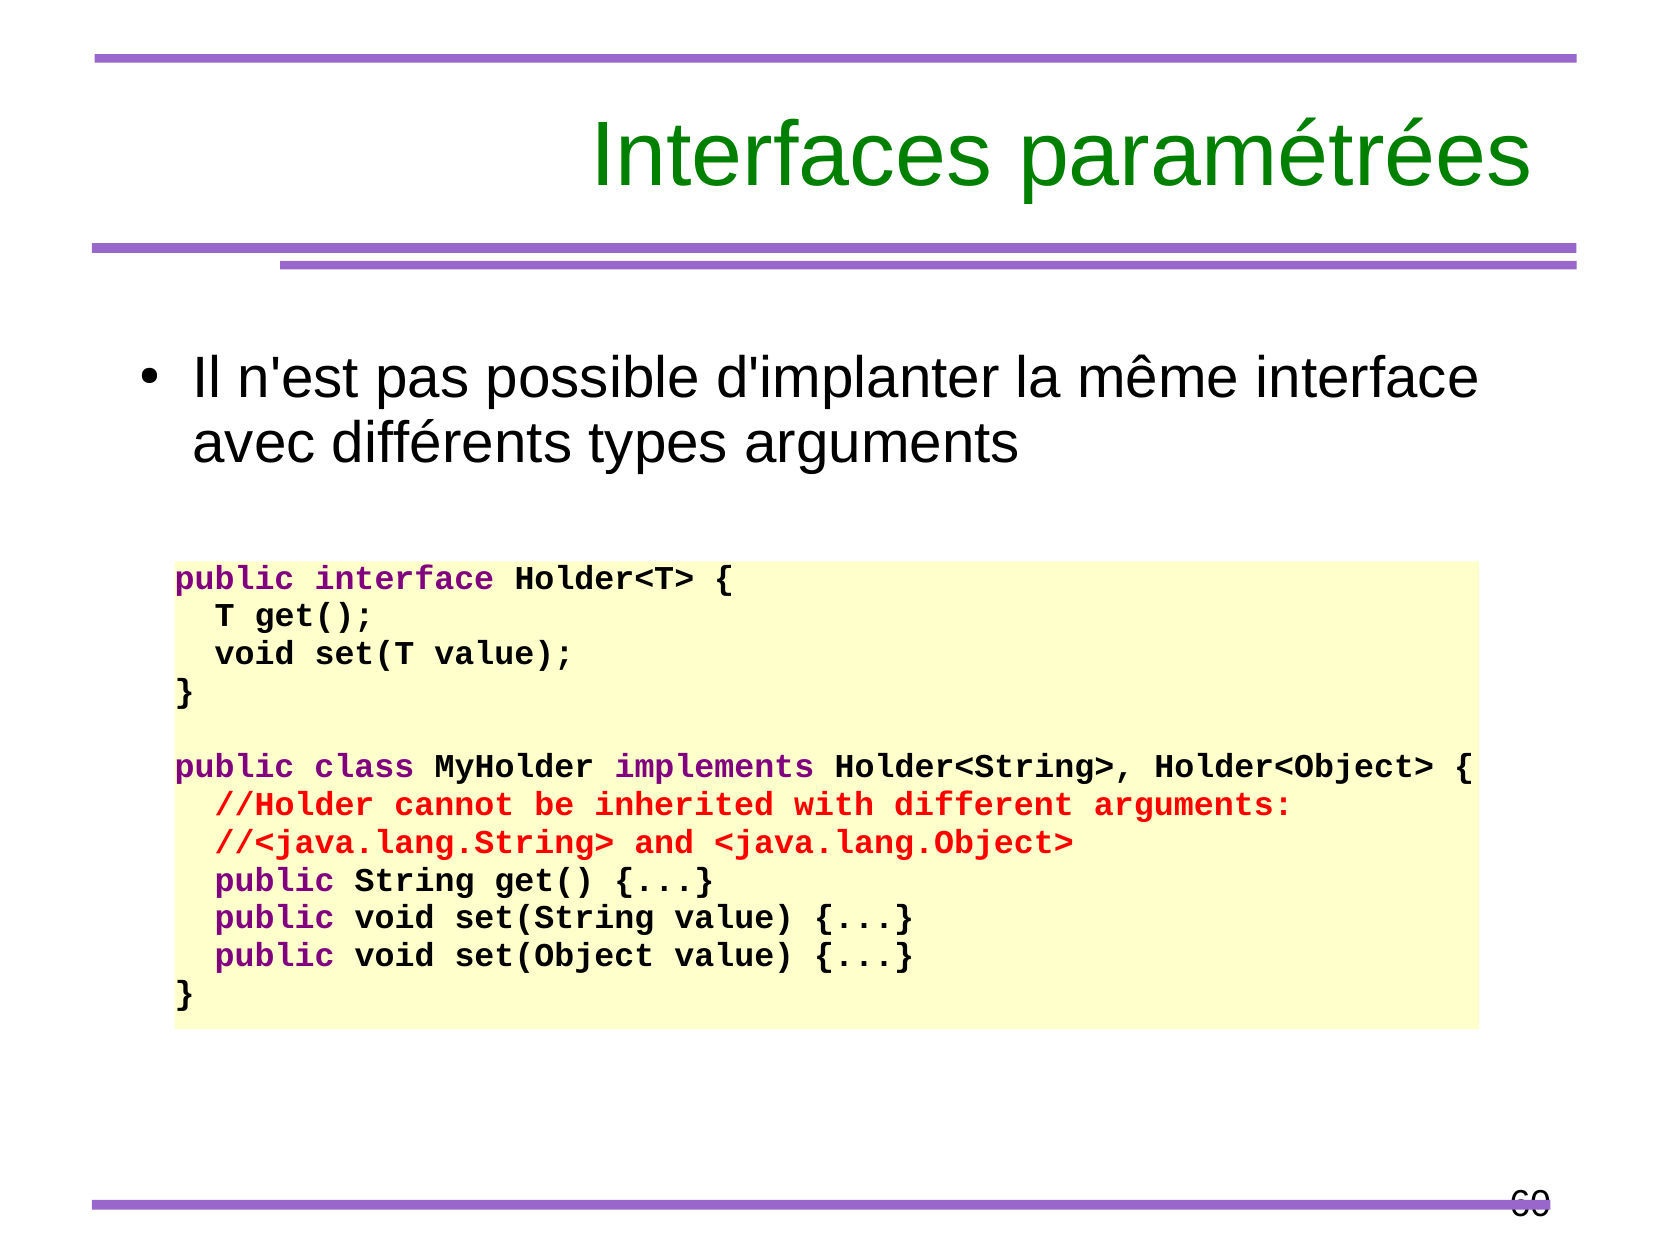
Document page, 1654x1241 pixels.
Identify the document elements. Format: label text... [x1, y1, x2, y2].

text_box public interface Holder<T> { T get(); void set(T value); } public class MyHolder implements Holder<String>, Holder<Object> { //Holder cannot be inherited with different arguments: //<java.lang.String> and <java.lang.Object> public String get() {...} public void set(String value) {...} public void set(Object value) {...} } [174, 561, 1479, 1030]
title Interfaces paramétrées [121, 49, 1534, 257]
list Il n'est pas possible d'implanter la même interface avec différents types arguments [121, 344, 1534, 1127]
